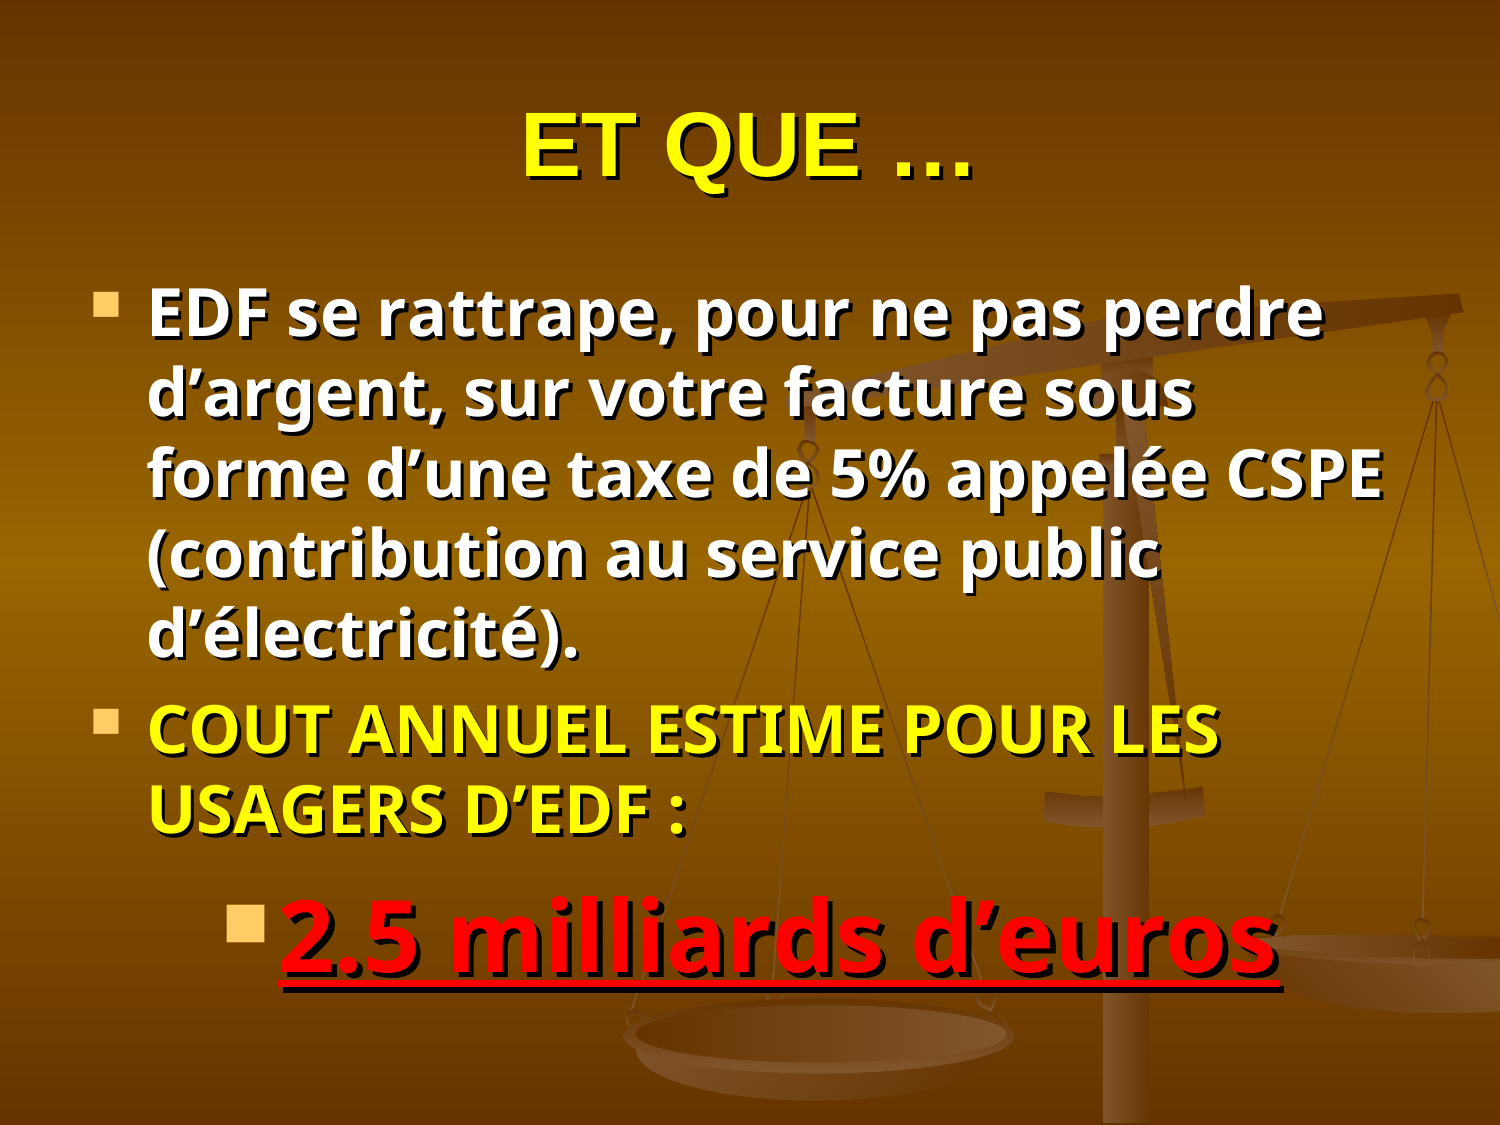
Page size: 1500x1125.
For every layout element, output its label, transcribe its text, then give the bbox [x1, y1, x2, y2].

title ET QUE … [75, 45, 1426, 234]
list EDF se rattrape, pour ne pas perdre d’argent, sur votre facture sous forme d’une taxe de 5% appelée CSPE (contribution au service public d’électricité). COUT ANNUEL ESTIME POUR LES USAGERS D’EDF : 2.5 milliards d’euros [75, 262, 1426, 1006]
